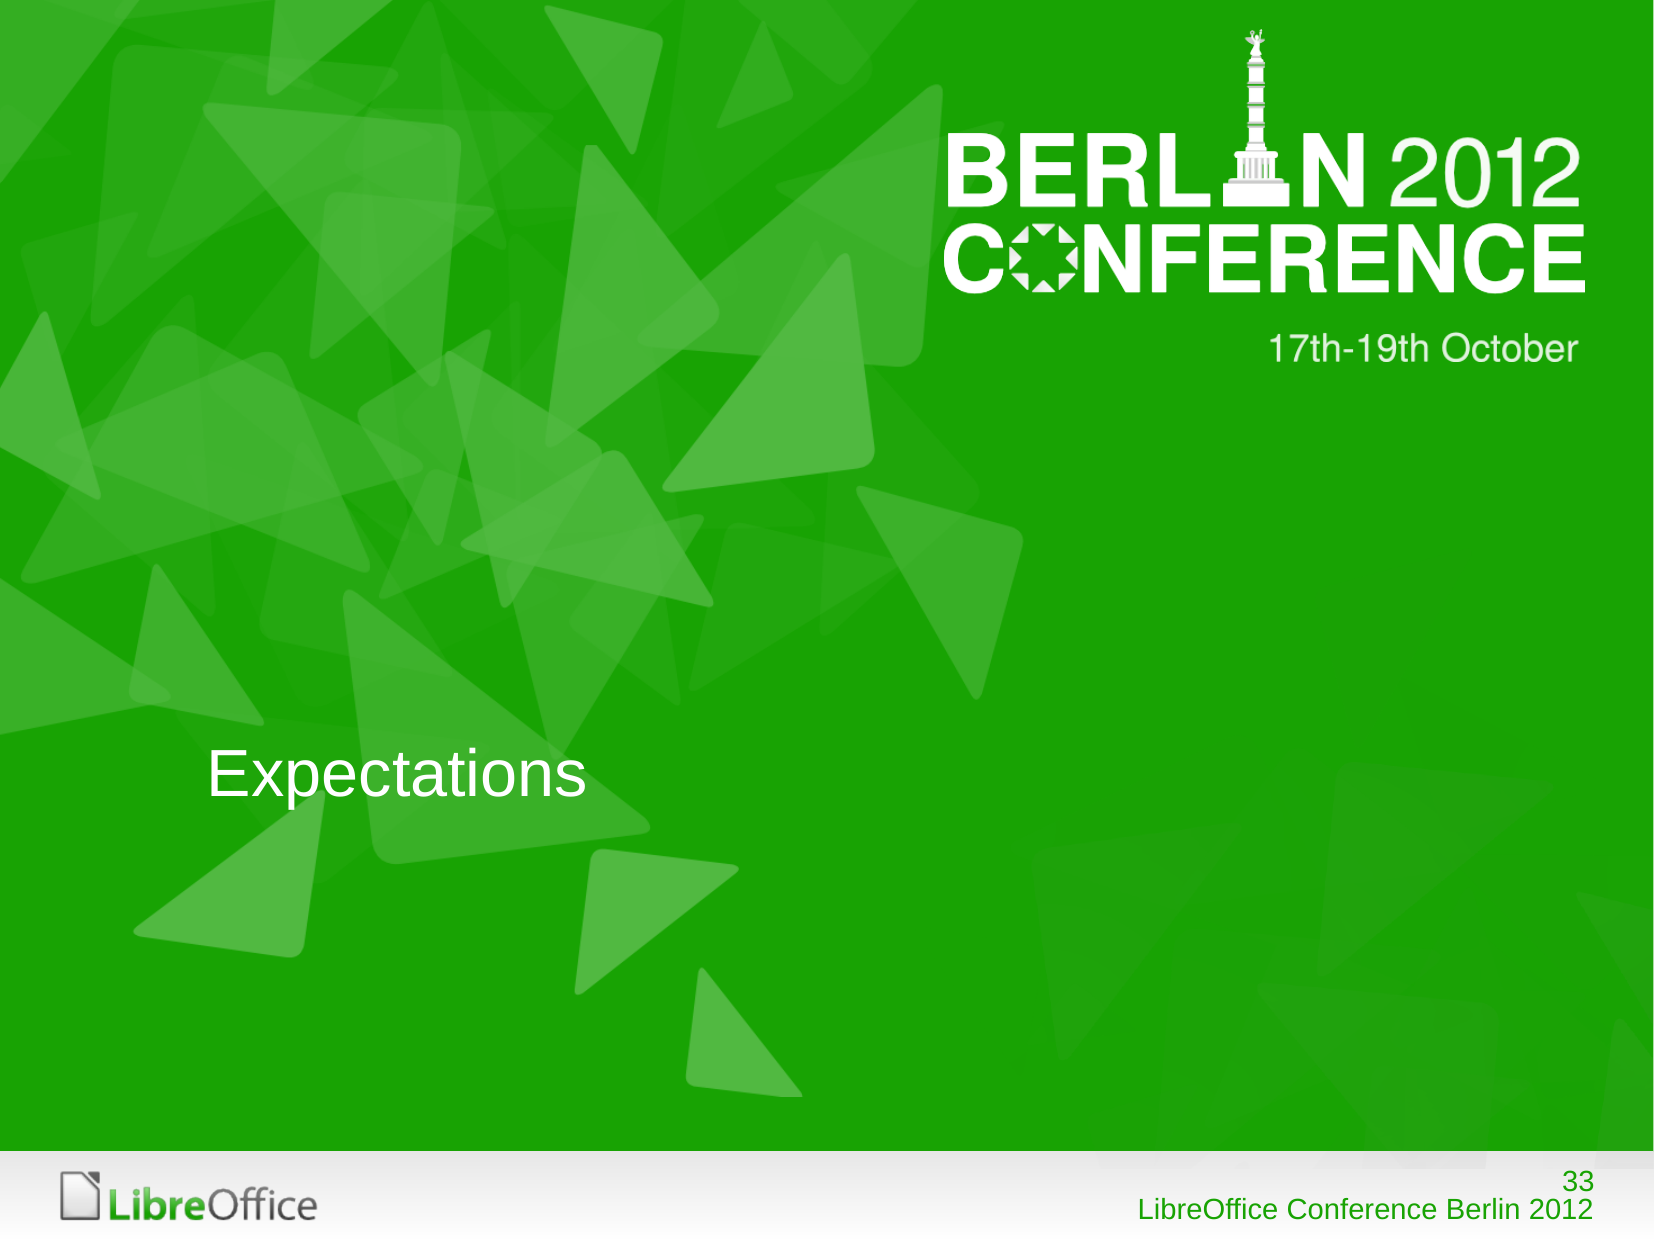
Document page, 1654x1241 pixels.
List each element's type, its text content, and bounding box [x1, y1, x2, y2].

title Expectations [206, 685, 1477, 863]
picture [41, 1152, 337, 1240]
picture [0, 0, 1654, 1169]
